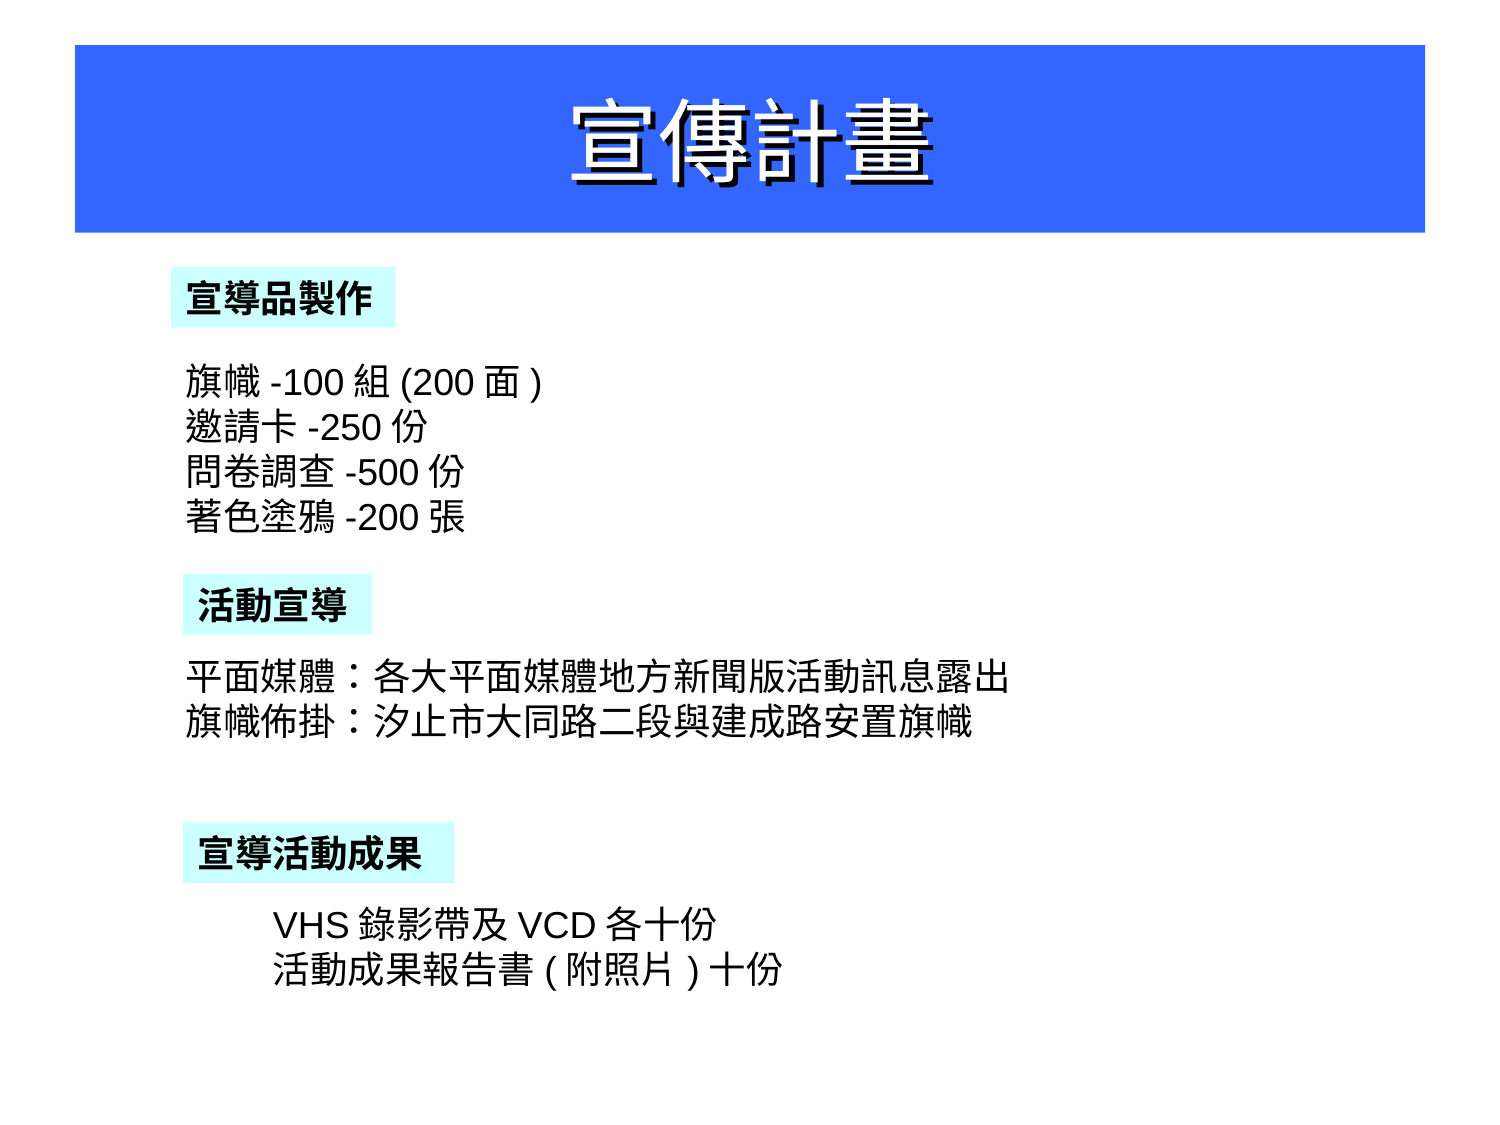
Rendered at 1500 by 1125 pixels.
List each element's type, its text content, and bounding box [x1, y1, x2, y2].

text_box 旗幟-100組(200面) 邀請卡-250份 問卷調查-500份 著色塗鴉-200張 [171, 349, 558, 546]
text_box VHS錄影帶及VCD各十份 活動成果報告書(附照片)十份 [183, 893, 799, 999]
text_box 平面媒體：各大平面媒體地方新聞版活動訊息露出 旗幟佈掛：汐止市大同路二段與建成路安置旗幟 [171, 645, 1045, 751]
text_box 宣導活動成果 [183, 822, 455, 883]
text_box 活動宣導 [183, 574, 373, 635]
text_box 宣導品製作 [171, 267, 396, 328]
title 宣傳計畫 [75, 45, 1426, 233]
